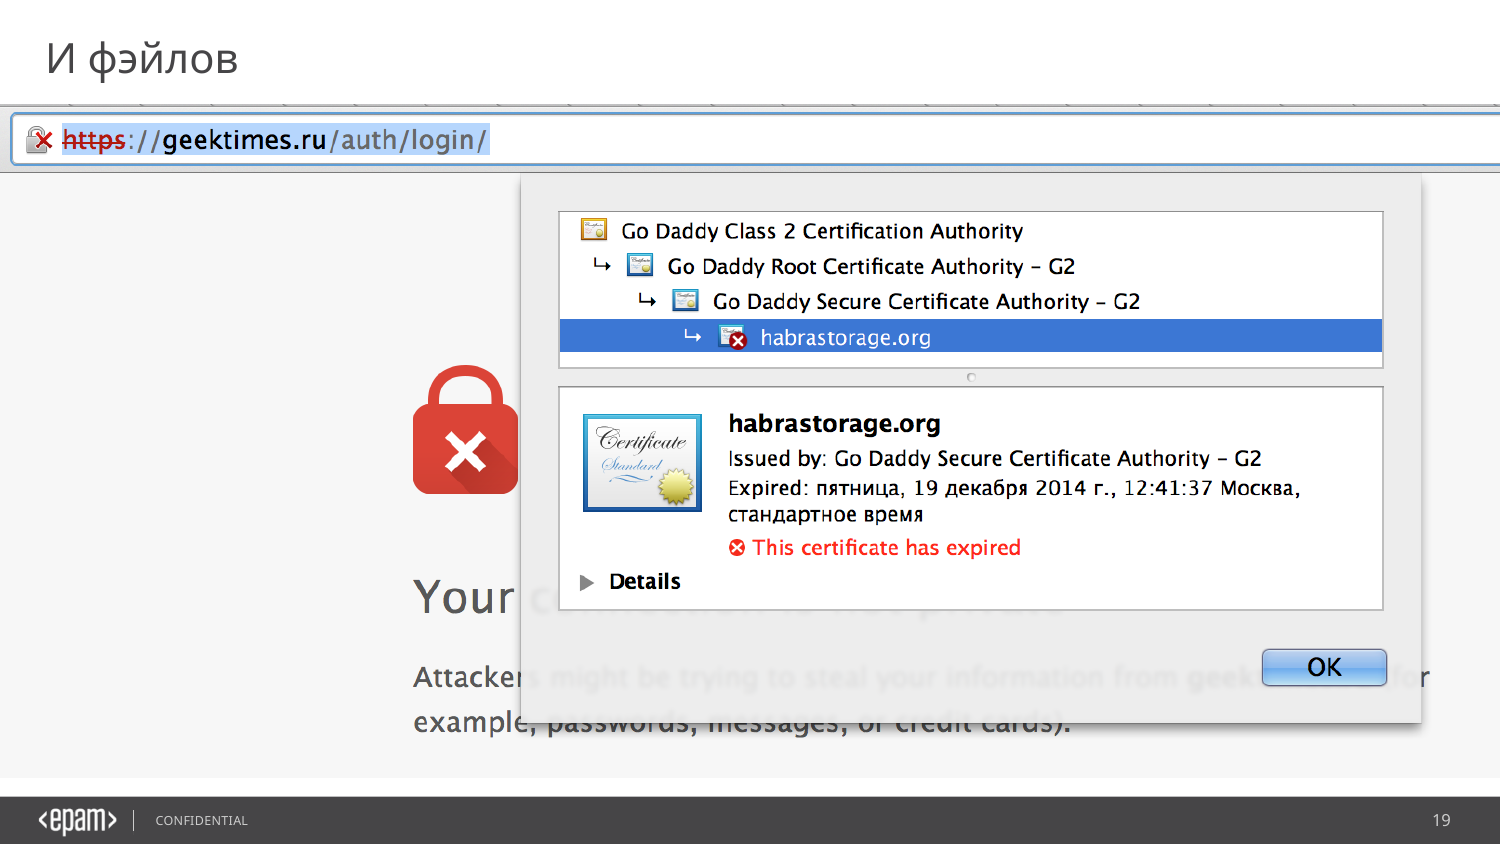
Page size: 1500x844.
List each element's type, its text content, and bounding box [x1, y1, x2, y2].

list И фэйлов [0, 0, 1500, 104]
picture [38, 808, 117, 837]
picture [0, 104, 1500, 778]
